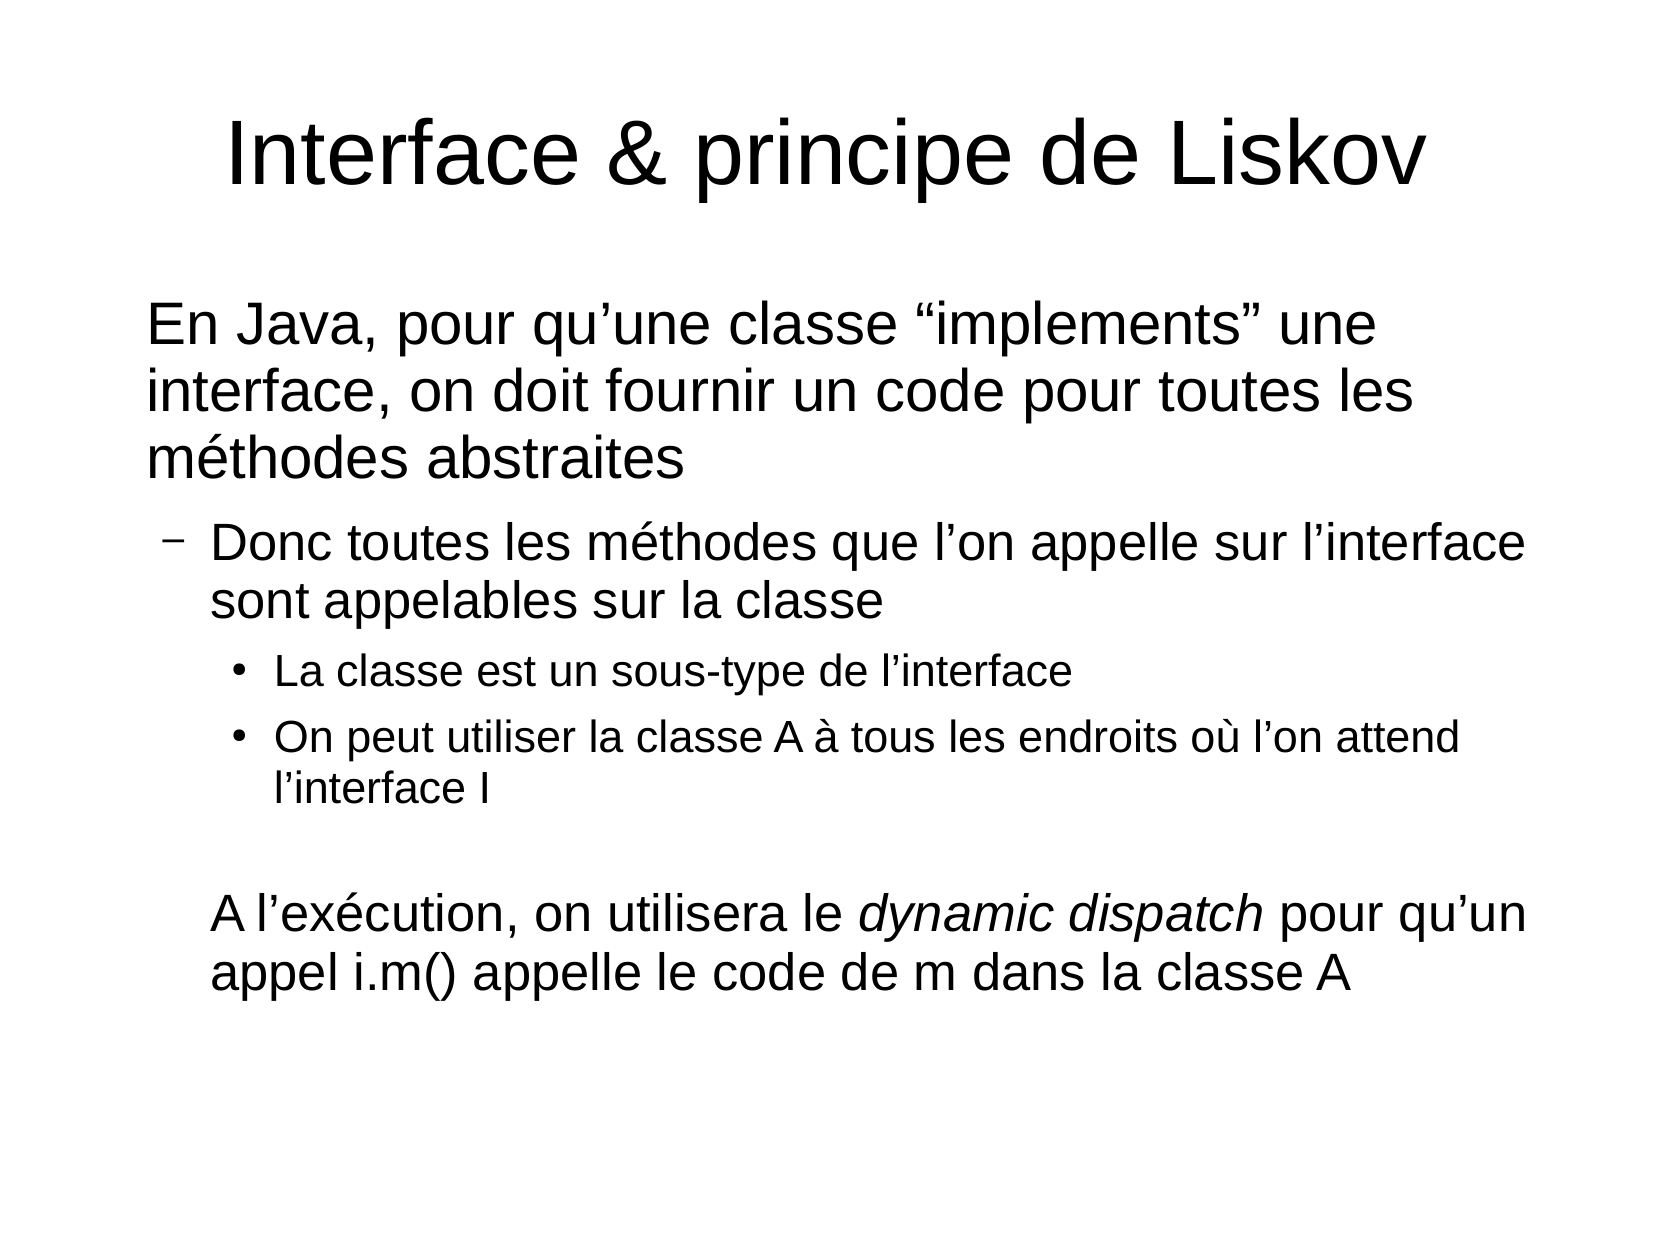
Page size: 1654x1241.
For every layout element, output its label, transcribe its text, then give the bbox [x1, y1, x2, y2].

title Interface & principe de Liskov [82, 49, 1571, 257]
list En Java, pour qu’une classe “implements” une interface, on doit fournir un code pour toutes les méthodes abstraites Donc toutes les méthodes que l’on appelle sur l’interface sont appelables sur la classe La classe est un sous-type de l’interface On peut utiliser la classe A à tous les endroits où l’on attend l’interface I A l’exécution, on utilisera le dynamic dispatch pour qu’un appel i.m() appelle le code de m dans la classe A [82, 290, 1571, 1010]
